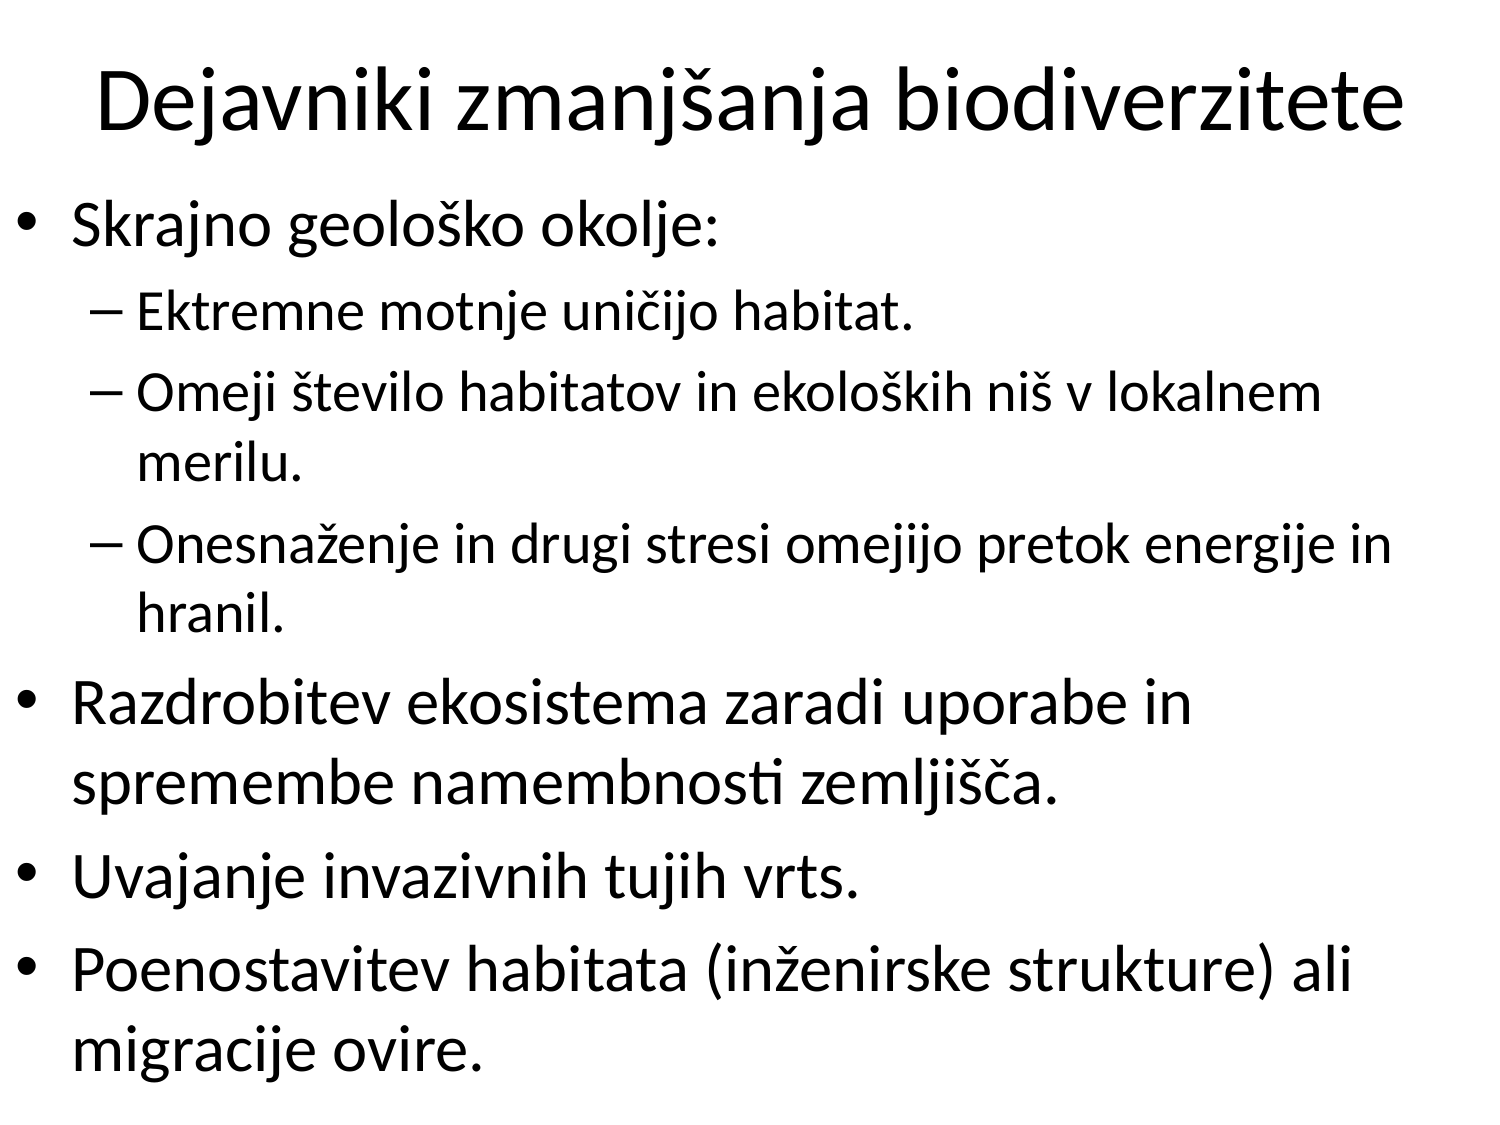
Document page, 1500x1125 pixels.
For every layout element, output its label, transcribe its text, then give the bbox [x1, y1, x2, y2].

title Dejavniki zmanjšanja biodiverzitete [76, 0, 1427, 172]
list Skrajno geološko okolje: Ektremne motnje uničijo habitat. Omeji število habitatov in ekoloških niš v lokalnem merilu. Onesnaženje in drugi stresi omejijo pretok energije in hranil. Razdrobitev ekosistema zaradi uporabe in spremembe namembnosti zemljišča. Uvajanje invazivnih tujih vrts. Poenostavitev habitata (inženirske strukture) ali migracije ovire. [0, 172, 1500, 1125]
